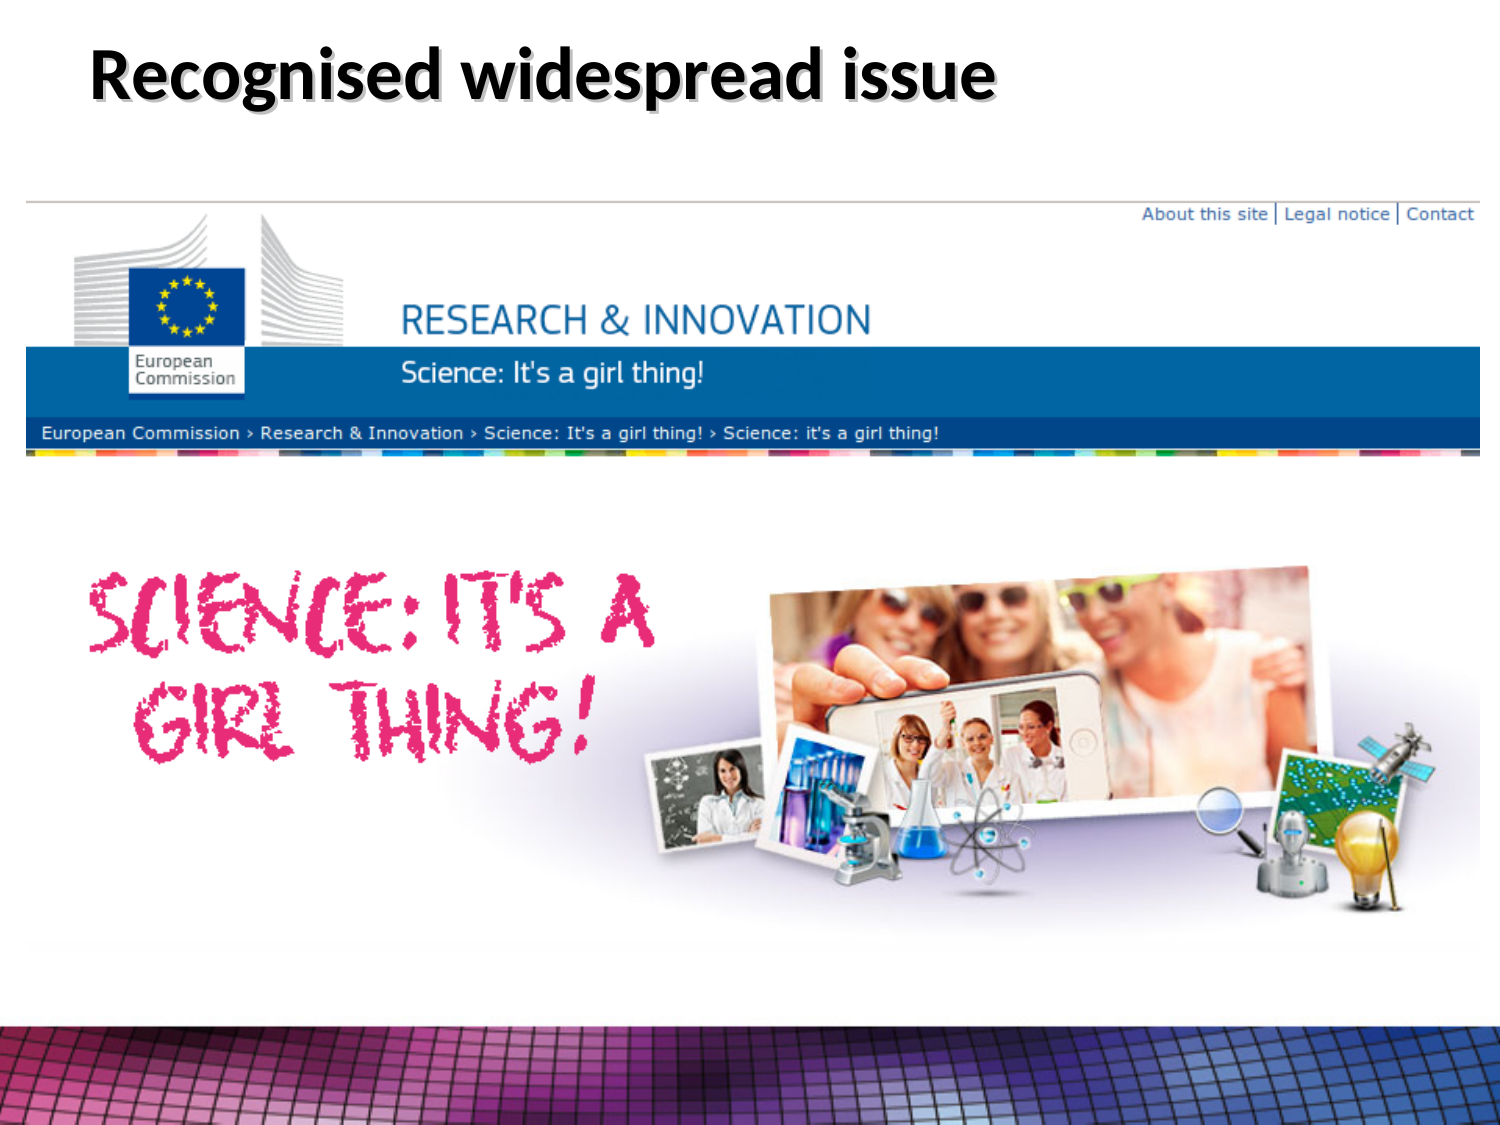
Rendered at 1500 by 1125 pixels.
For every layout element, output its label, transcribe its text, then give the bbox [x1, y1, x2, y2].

title Recognised widespread issue [75, 16, 1426, 123]
picture [0, 0, 1500, 1125]
